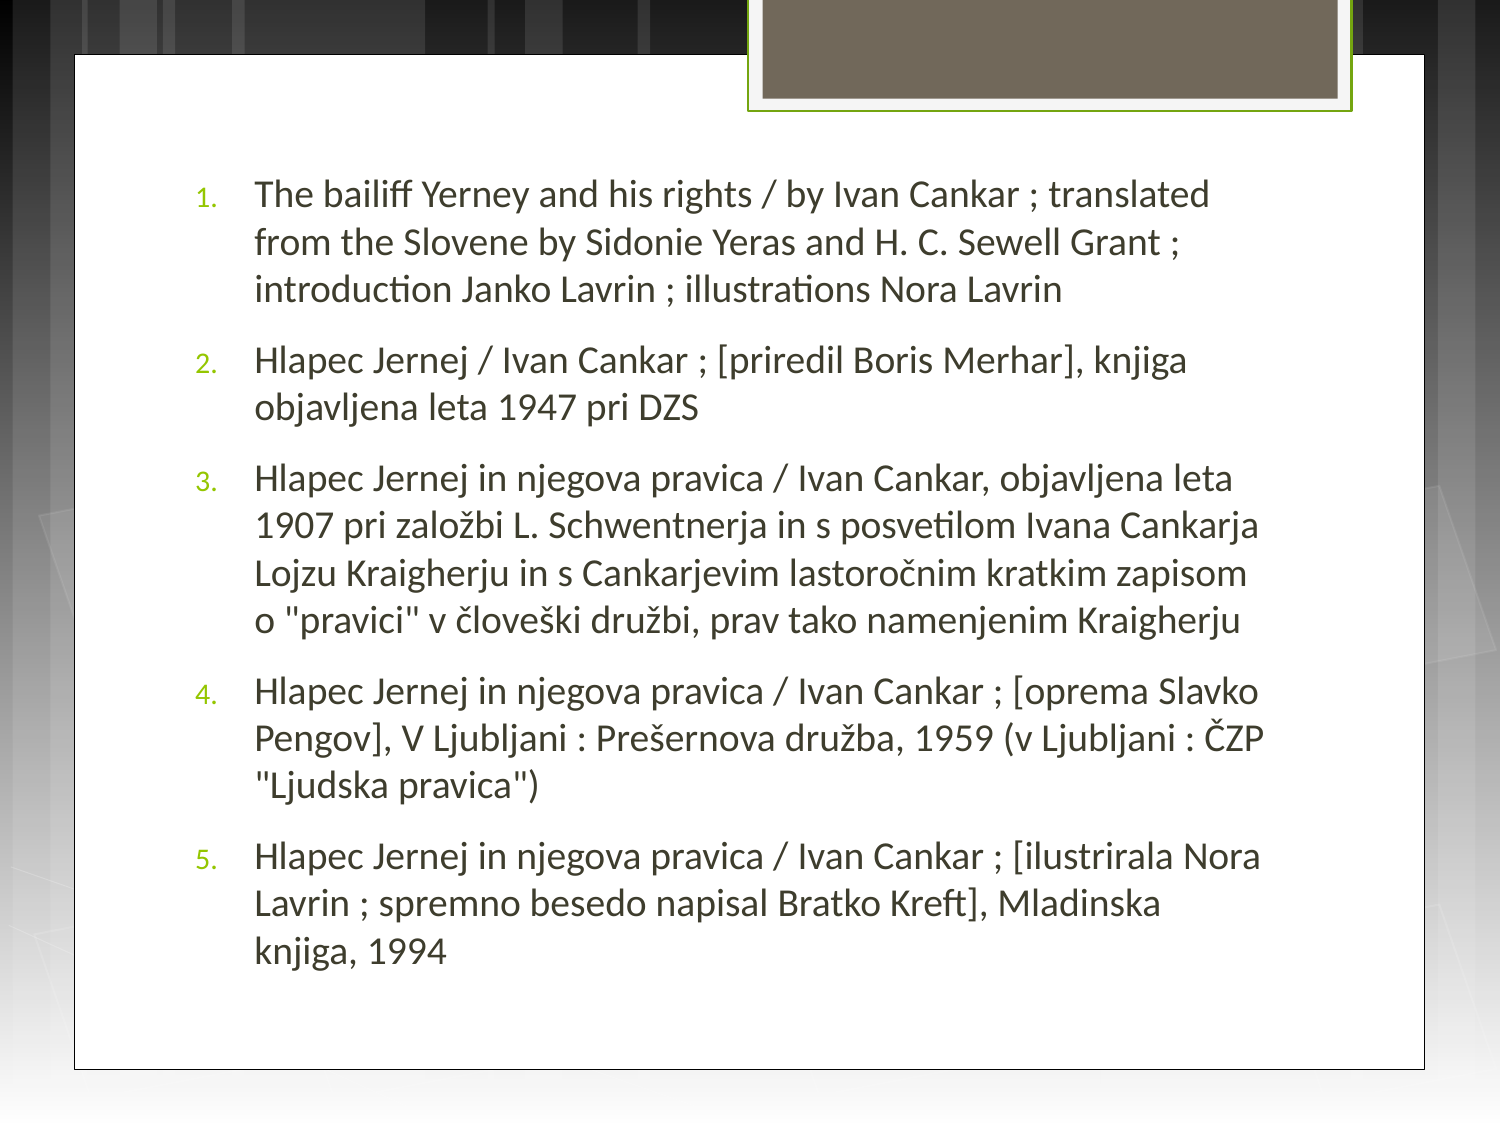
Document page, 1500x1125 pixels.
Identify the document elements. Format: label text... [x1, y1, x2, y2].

list The bailiff Yerney and his rights / by Ivan Cankar ; translated from the Slovene by Sidonie Yeras and H. C. Sewell Grant ; introduction Janko Lavrin ; illustrations Nora Lavrin Hlapec Jernej / Ivan Cankar ; [priredil Boris Merhar], knjiga objavljena leta 1947 pri DZS Hlapec Jernej in njegova pravica / Ivan Cankar, objavljena leta 1907 pri založbi L. Schwentnerja in s posvetilom Ivana Cankarja Lojzu Kraigherju in s Cankarjevim lastoročnim kratkim zapisom o "pravici" v človeški družbi, prav tako namenjenim Kraigherju Hlapec Jernej in njegova pravica / Ivan Cankar ; [oprema Slavko Pengov], V Ljubljani : Prešernova družba, 1959 (v Ljubljani : ČZP "Ljudska pravica") Hlapec Jernej in njegova pravica / Ivan Cankar ; [ilustrirala Nora Lavrin ; spremno besedo napisal Bratko Kreft], Mladinska knjiga, 1994 [171, 160, 1283, 1000]
